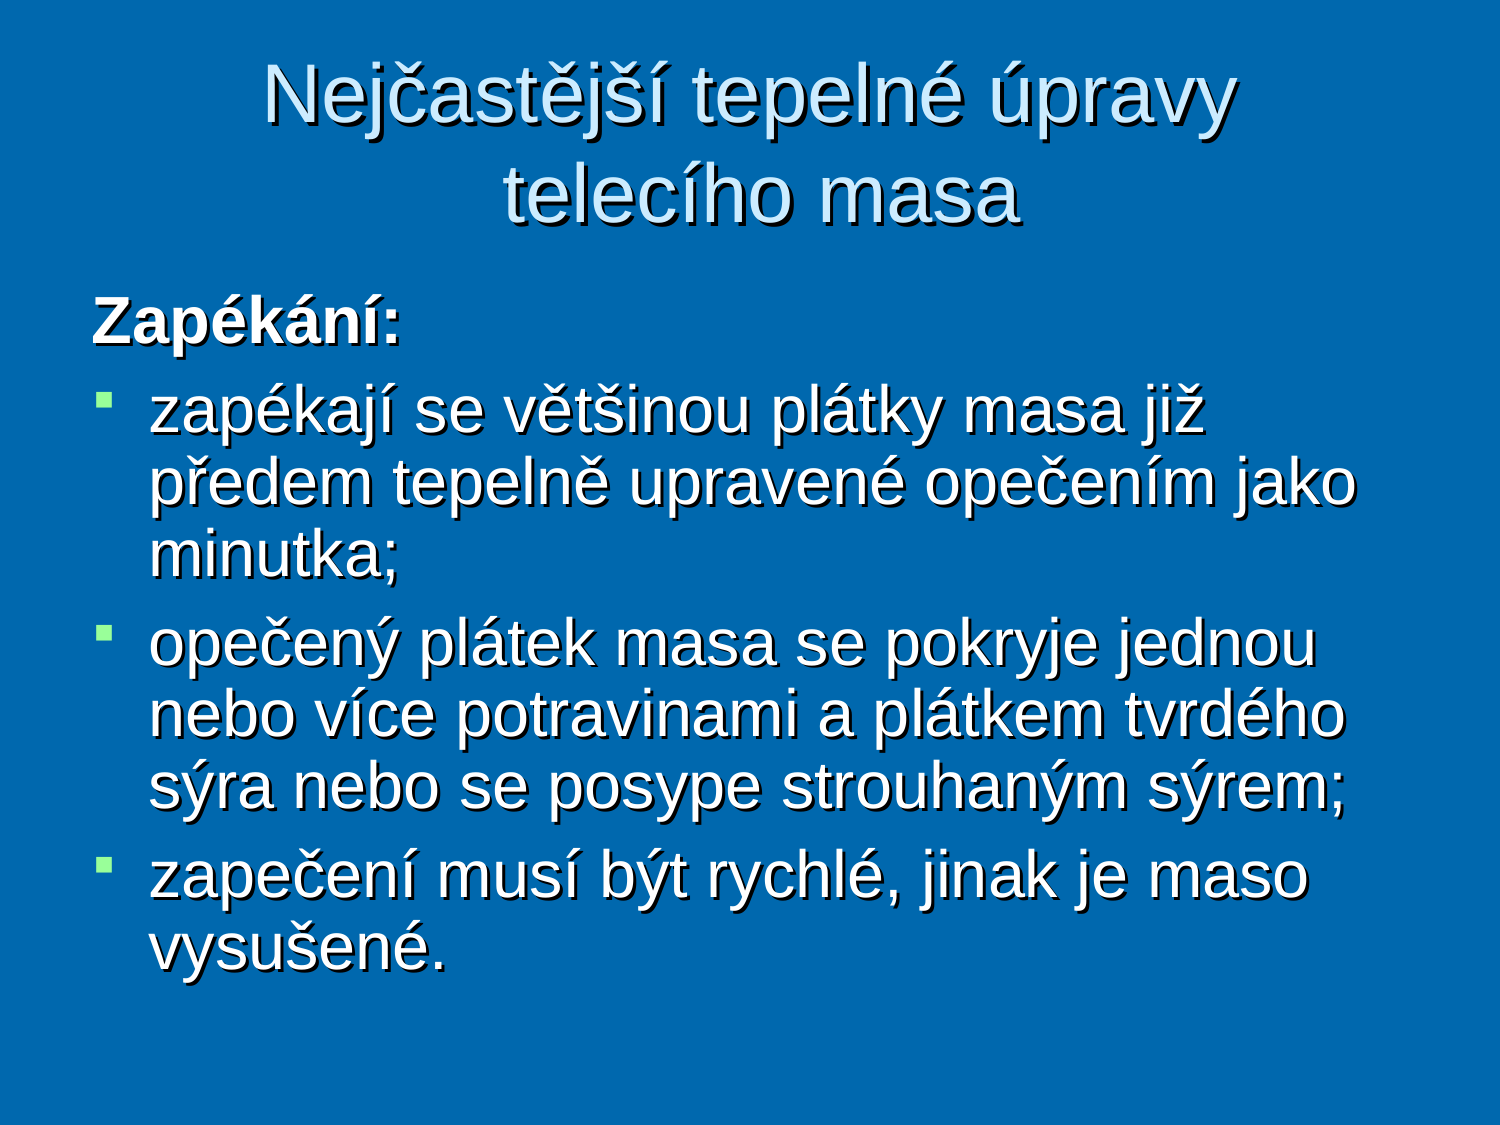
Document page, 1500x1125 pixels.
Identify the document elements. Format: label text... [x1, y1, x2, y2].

list Zapékání: zapékají se většinou plátky masa již předem tepelně upravené opečením jako minutka; opečený plátek masa se pokryje jednou nebo více potravinami a plátkem tvrdého sýra nebo se posype strouhaným sýrem; zapečení musí být rychlé, jinak je maso vysušené. [76, 278, 1427, 1022]
title Nejčastější tepelné úpravy telecího masa [75, 31, 1426, 247]
